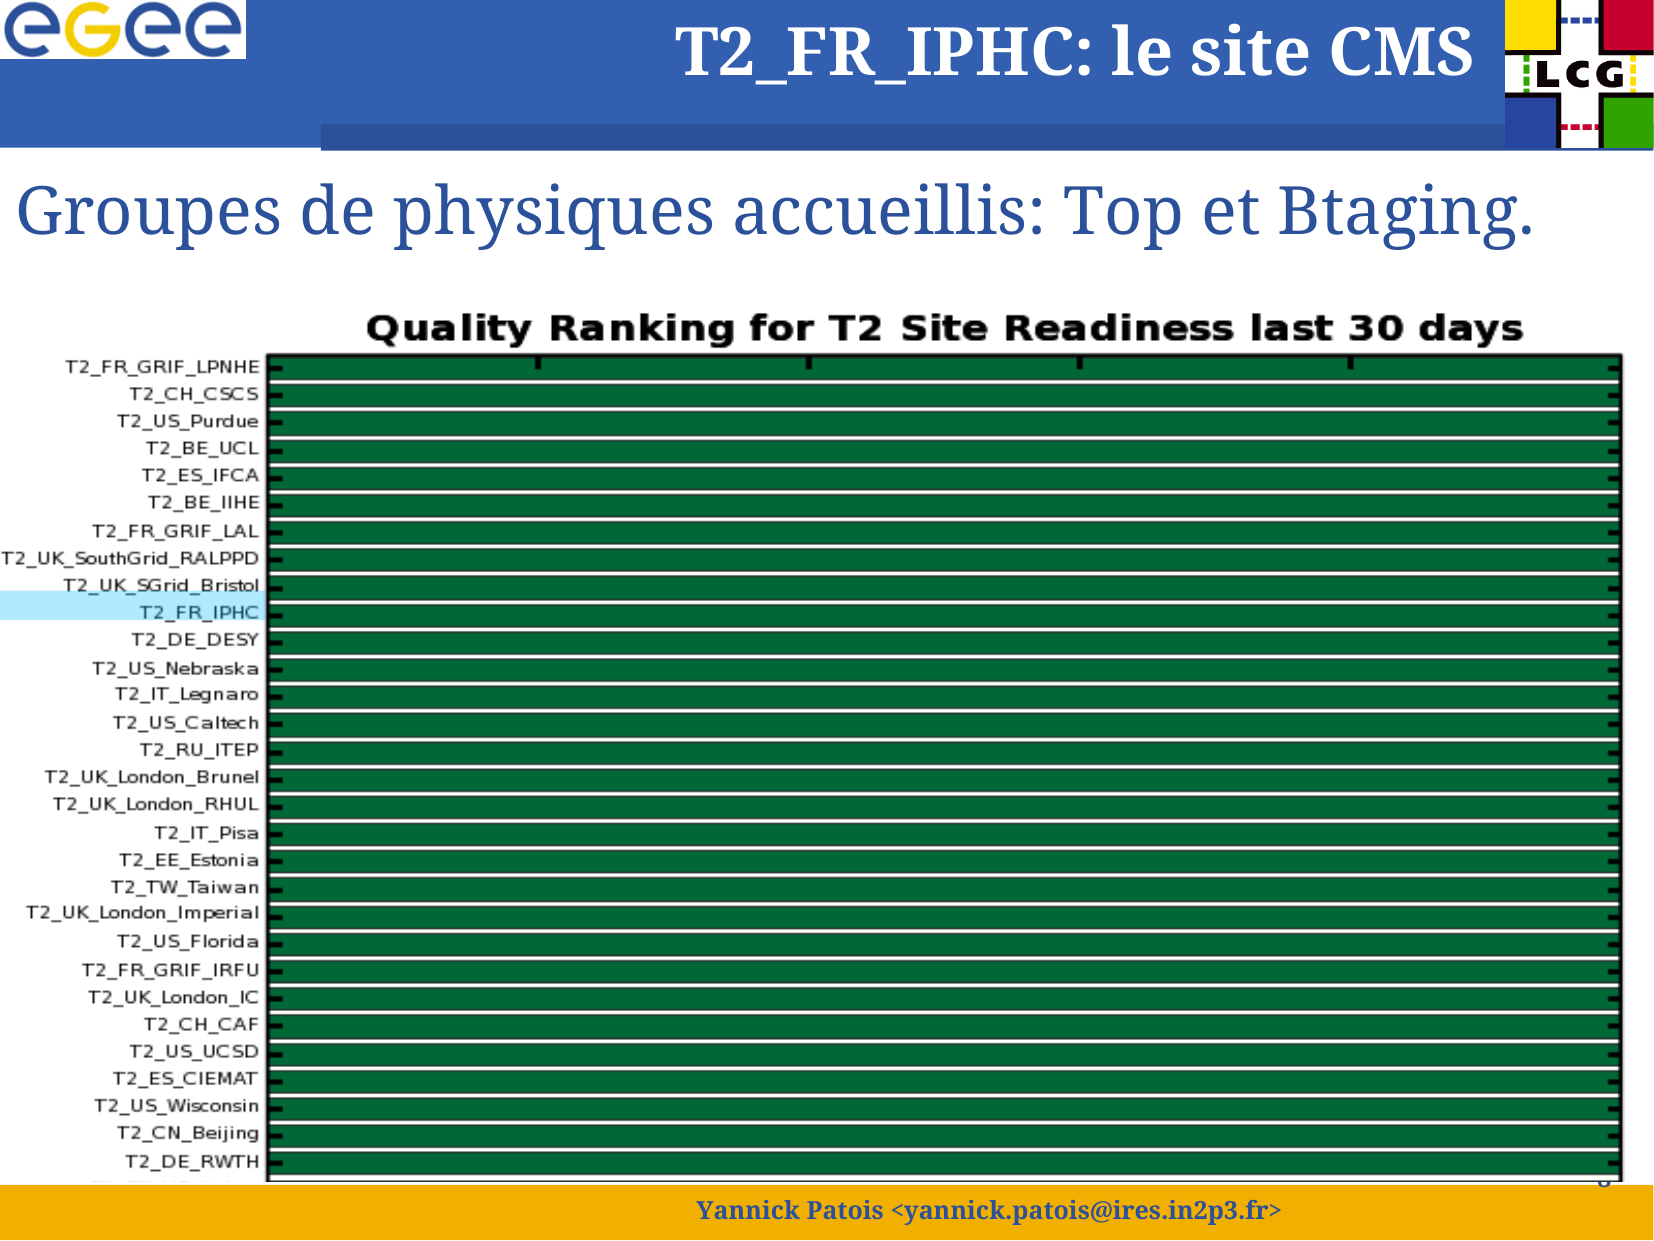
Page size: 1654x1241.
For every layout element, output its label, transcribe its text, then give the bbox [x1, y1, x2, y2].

text_box [0, 590, 266, 621]
picture [0, 265, 1654, 1182]
picture [0, 0, 236, 59]
title T2_FR_IPHC: le site CMS [236, 0, 1477, 98]
text_box Groupes de physiques accueillis: Top et Btaging. [15, 164, 1595, 245]
